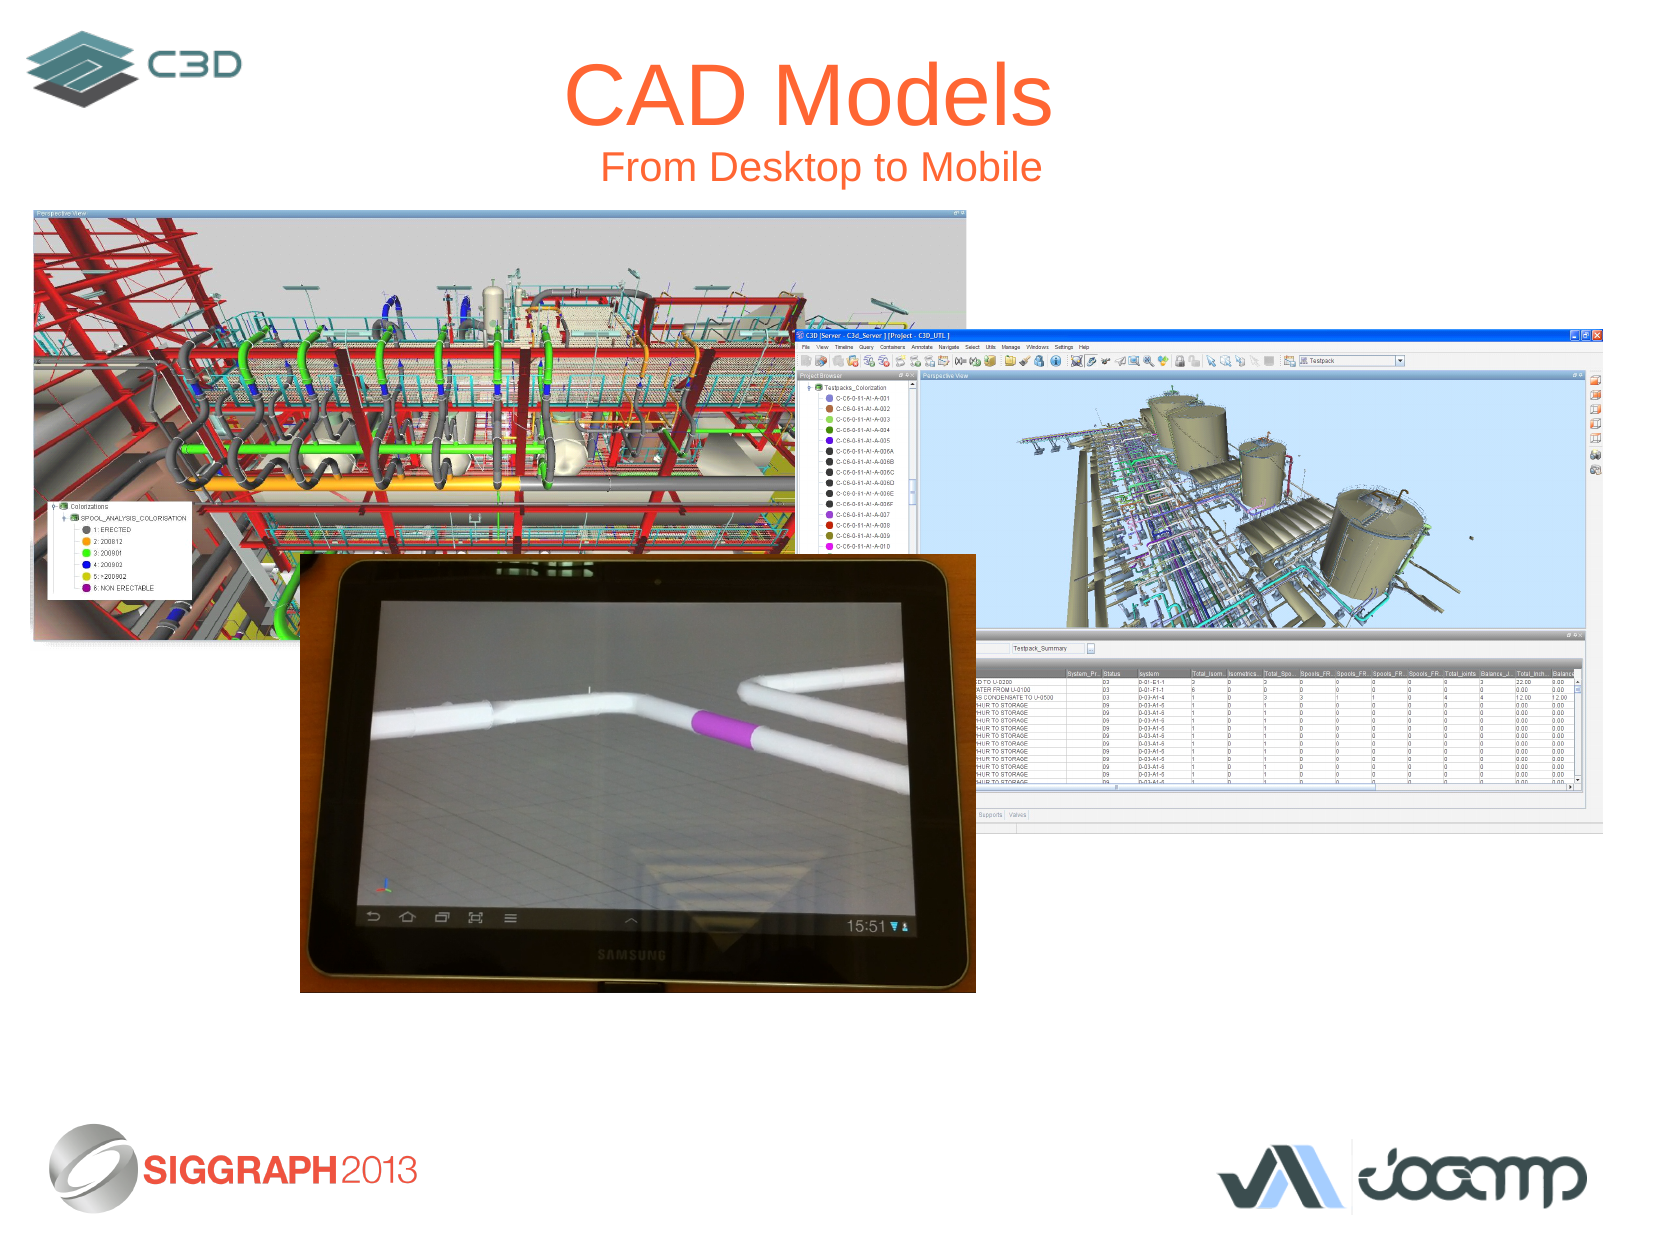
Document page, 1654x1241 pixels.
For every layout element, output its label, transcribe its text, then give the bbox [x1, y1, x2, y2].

picture [30, 210, 1603, 993]
picture [45, 1122, 421, 1215]
picture [1215, 1139, 1587, 1215]
title CAD Models From Desktop to Mobile [68, 46, 1576, 191]
picture [22, 29, 256, 110]
